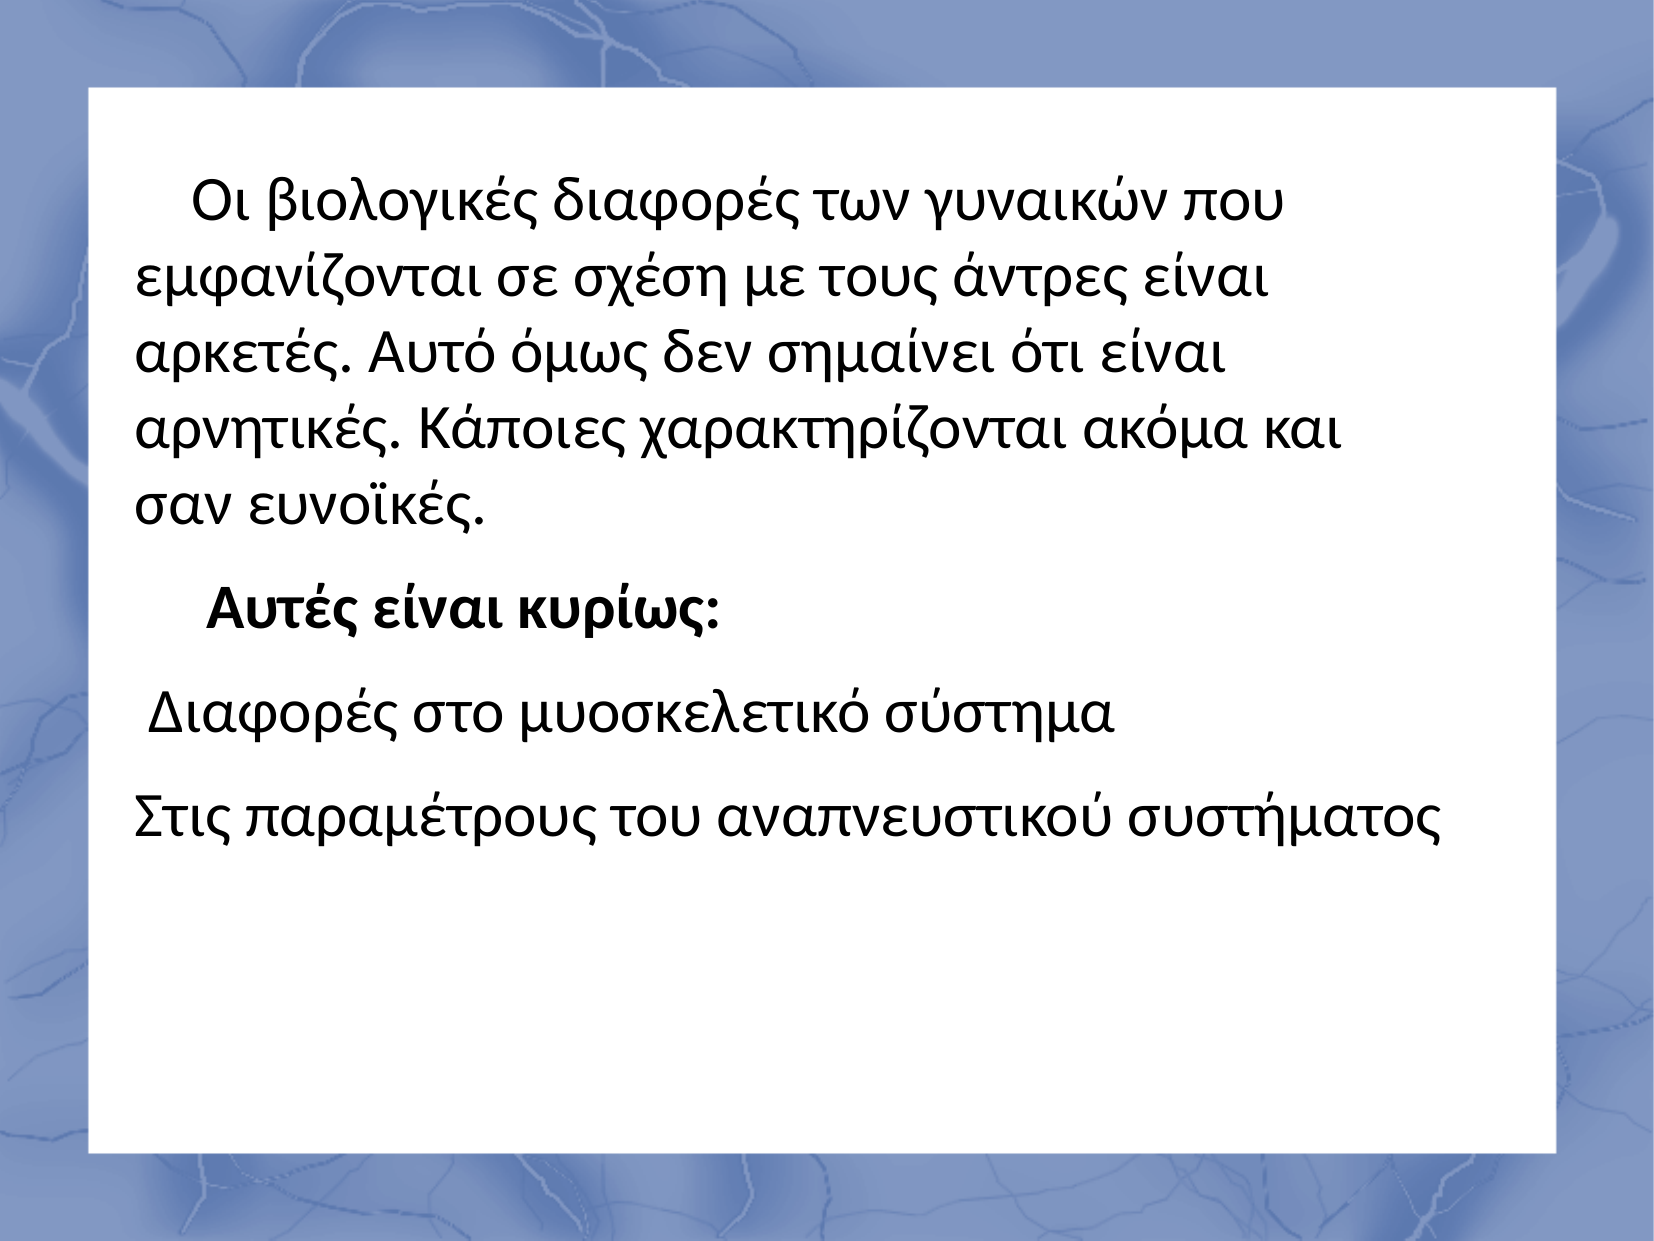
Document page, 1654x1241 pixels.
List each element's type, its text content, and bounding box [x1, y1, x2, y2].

list Οι βιολογικές διαφορές των γυναικών που εμφανίζονται σε σχέση με τους άντρες είναι αρκετές. Αυτό όμως δεν σημαίνει ότι είναι αρνητικές. Κάποιες χαρακτηρίζονται ακόμα και σαν ευνοϊκές. Αυτές είναι κυρίως: Διαφορές στο μυοσκελετικό σύστημα Στις παραμέτρους του αναπνευστικού συστήματος [120, 150, 1471, 893]
